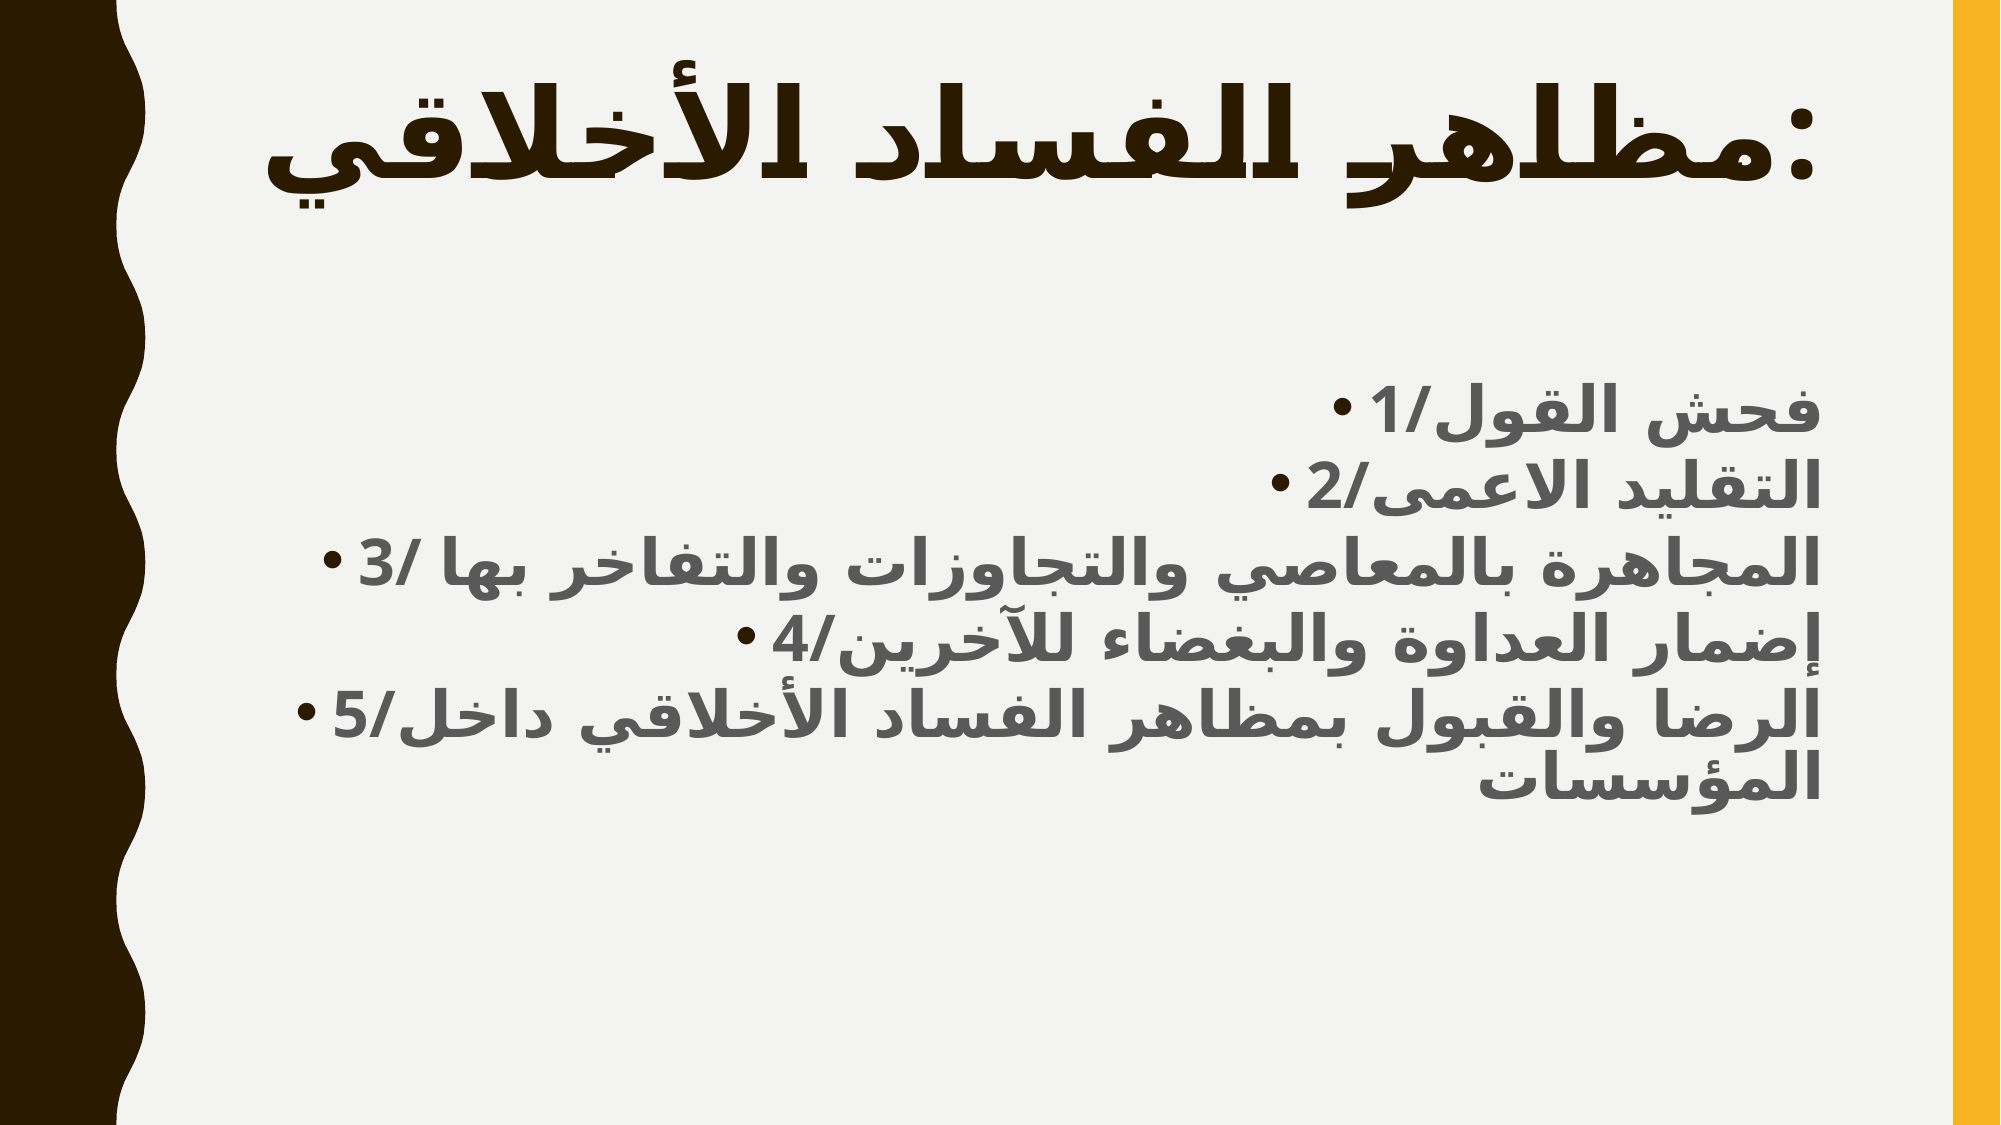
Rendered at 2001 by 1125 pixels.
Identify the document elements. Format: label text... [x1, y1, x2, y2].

list 1/فحش القول 2/التقليد الاعمى 3/ المجاهرة بالمعاصي والتجاوزات والتفاخر بها 4/إضمار العداوة والبغضاء للآخرين 5/الرضا والقبول بمظاهر الفساد الأخلاقي داخل المؤسسات [205, 375, 1876, 965]
title مظاهر الفساد الأخلاقي: [205, 62, 1876, 308]
